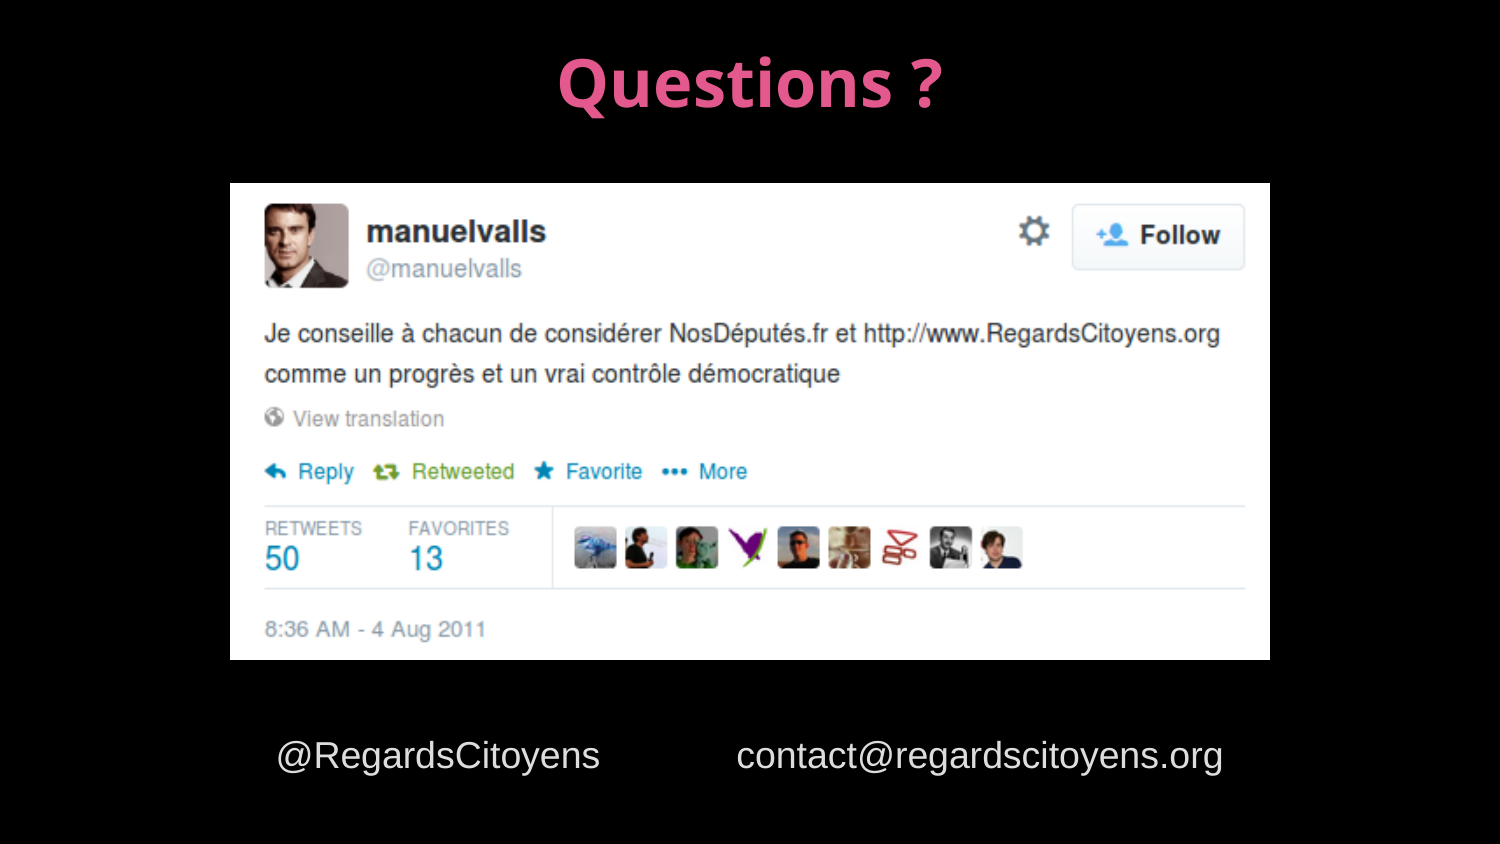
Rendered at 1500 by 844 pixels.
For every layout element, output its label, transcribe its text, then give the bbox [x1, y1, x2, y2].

text_box Questions ? [56, 33, 1444, 145]
text_box @RegardsCitoyens contact@regardscitoyens.org [41, 724, 1459, 844]
picture [230, 183, 1270, 660]
